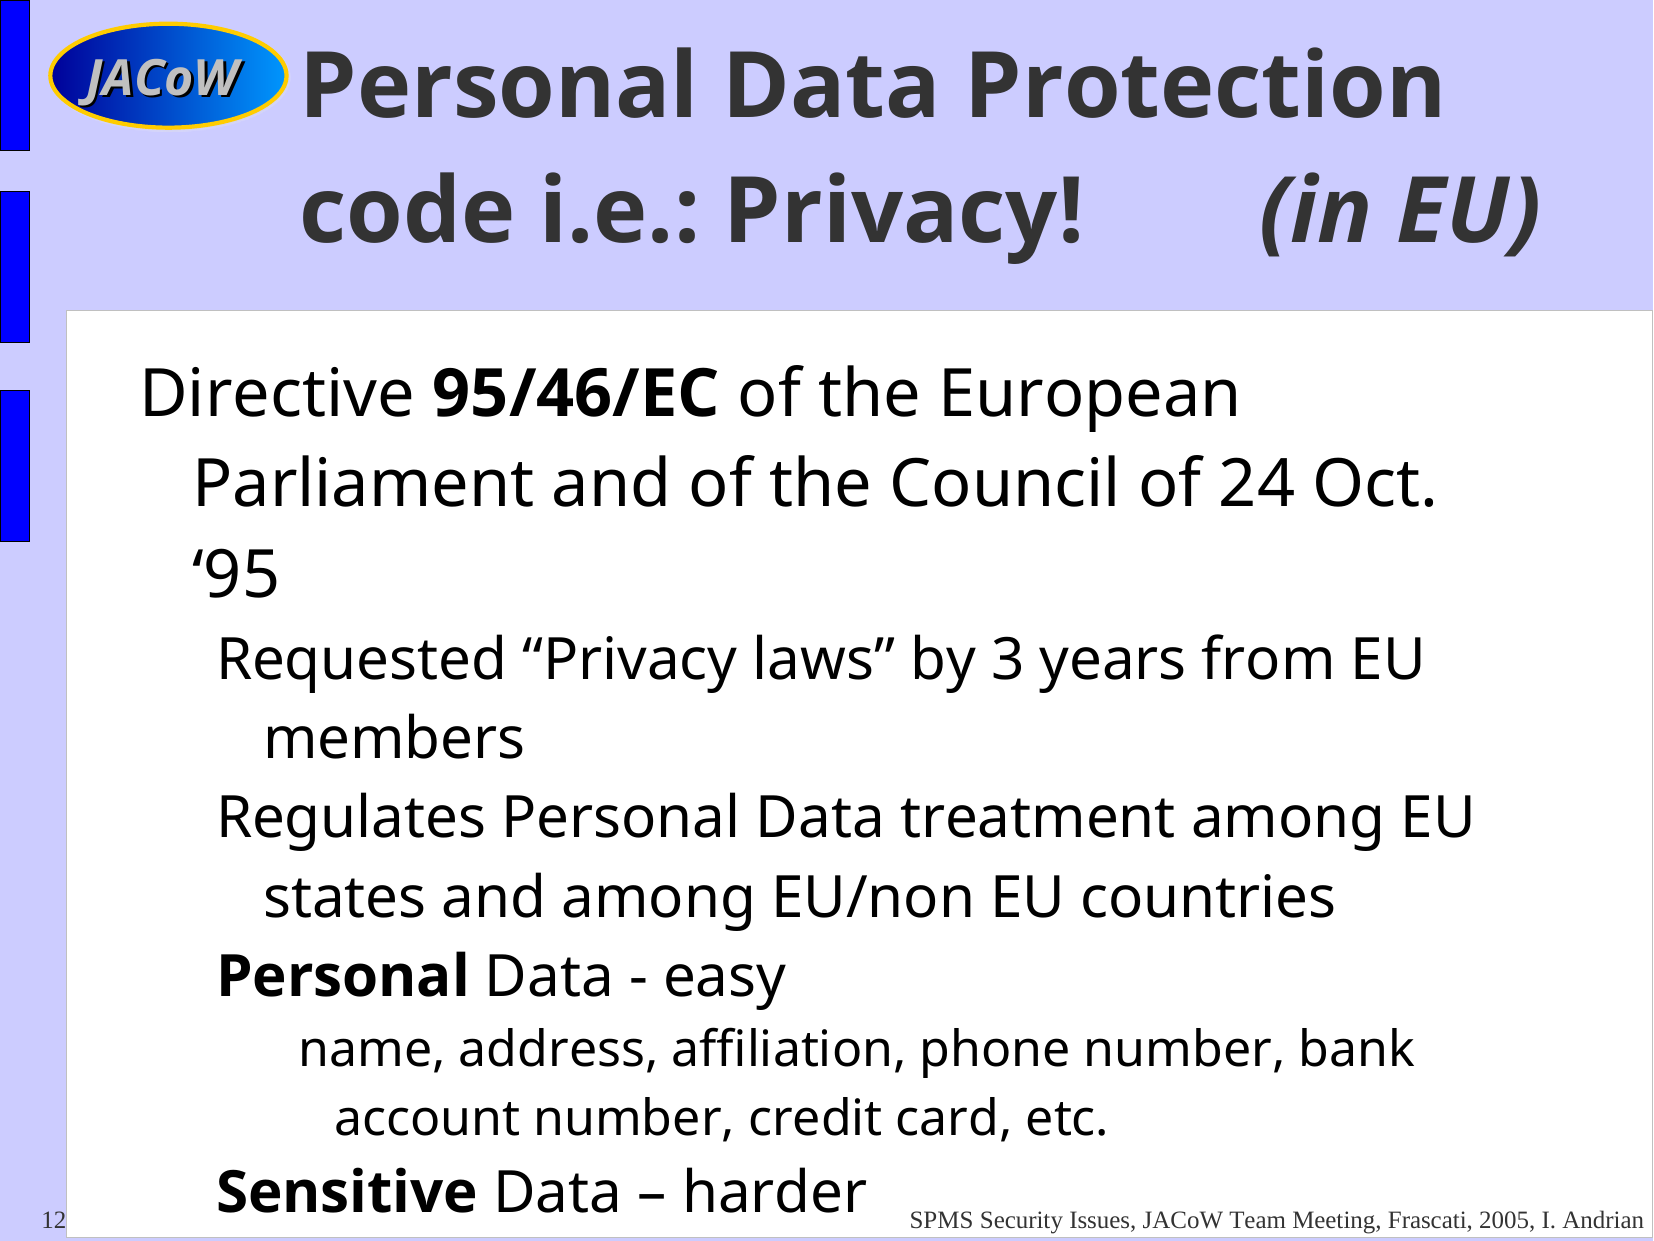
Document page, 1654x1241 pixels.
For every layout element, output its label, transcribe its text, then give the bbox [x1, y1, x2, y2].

list Directive 95/46/EC of the European Parliament and of the Council of 24 Oct. ‘95 Requested “Privacy laws” by 3 years from EU members Regulates Personal Data treatment among EU states and among EU/non EU countries Personal Data - easy name, address, affiliation, phone number, bank account number, credit card, etc. Sensitive Data – harder racial or ethnic origin, religious, philosophical, political opinions, membership of parties, trade unions, as well as personal data disclosing health and sex life; [121, 344, 1534, 1193]
title Personal Data Protection code i.e.: Privacy! (in EU) [299, 19, 1650, 283]
